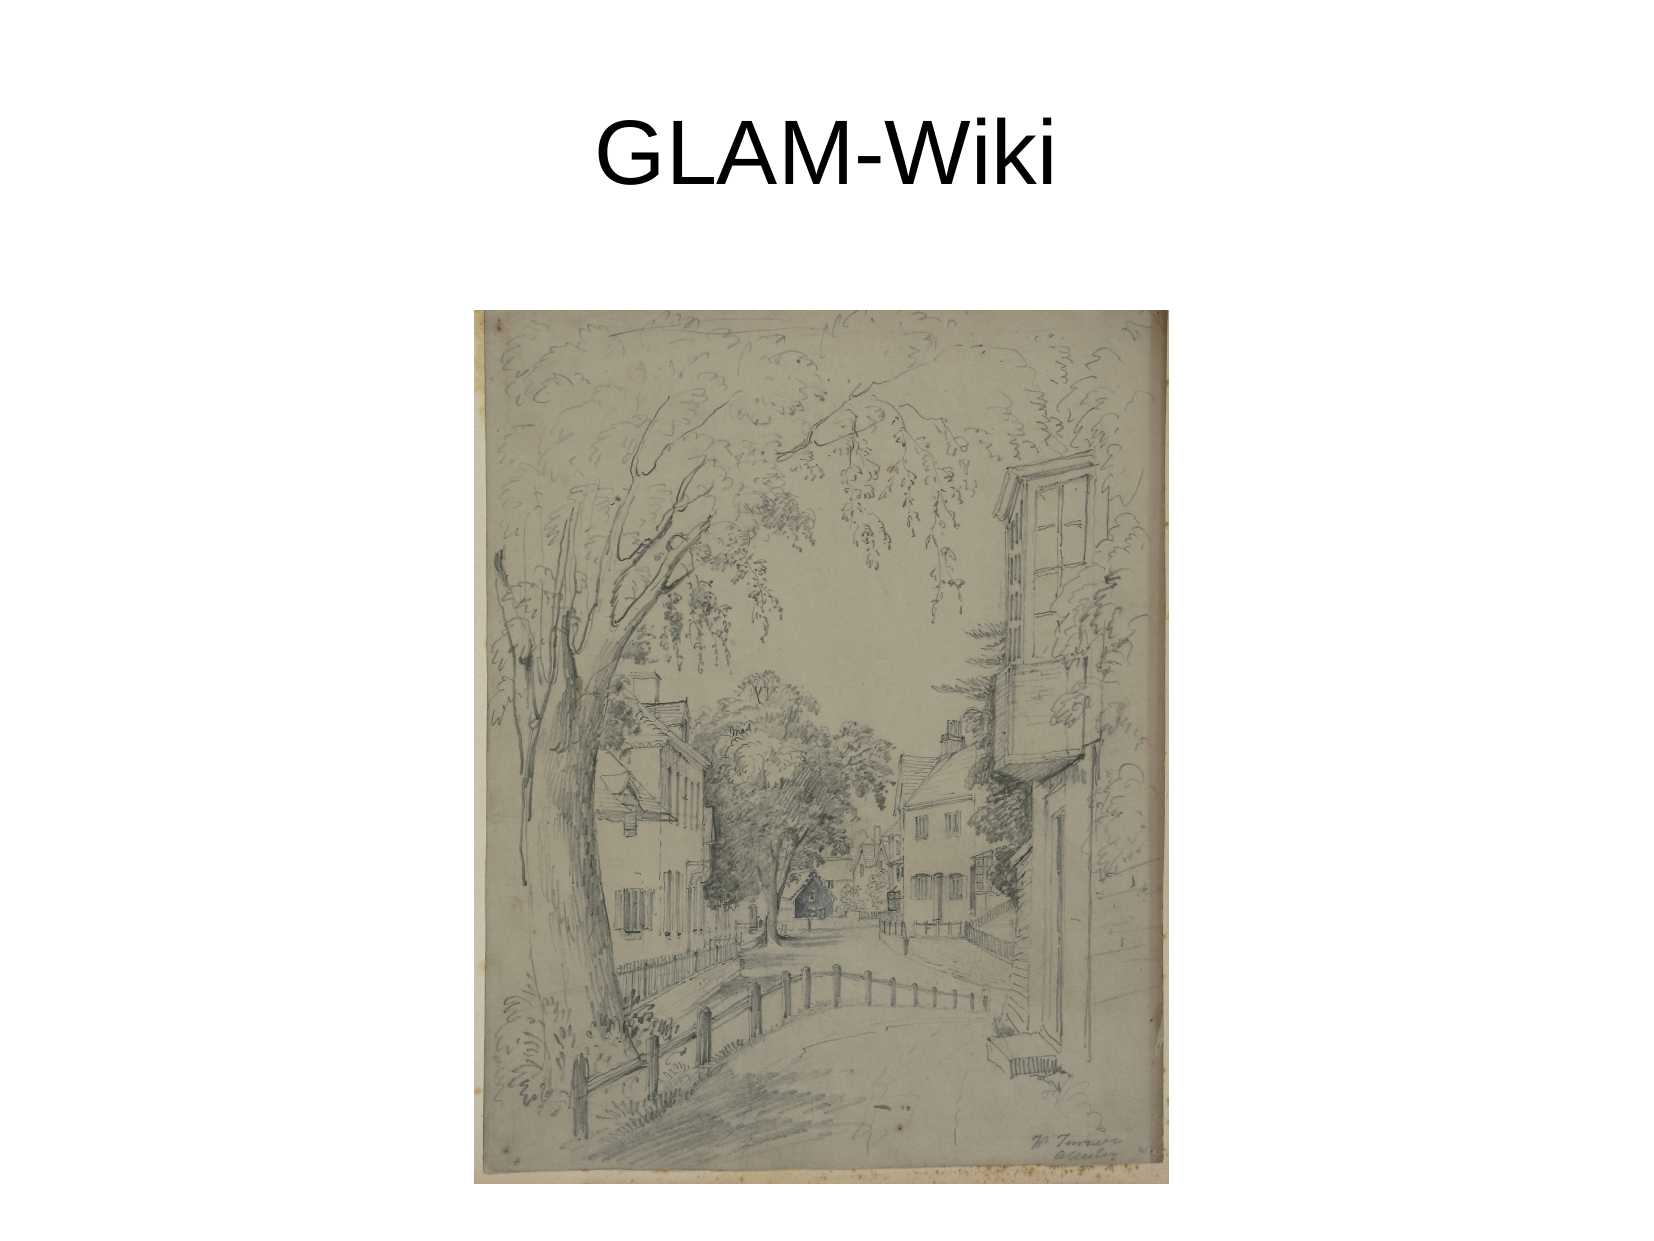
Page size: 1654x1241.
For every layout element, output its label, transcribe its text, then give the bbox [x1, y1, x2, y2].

picture [474, 310, 1169, 1184]
title GLAM-Wiki [82, 49, 1571, 257]
